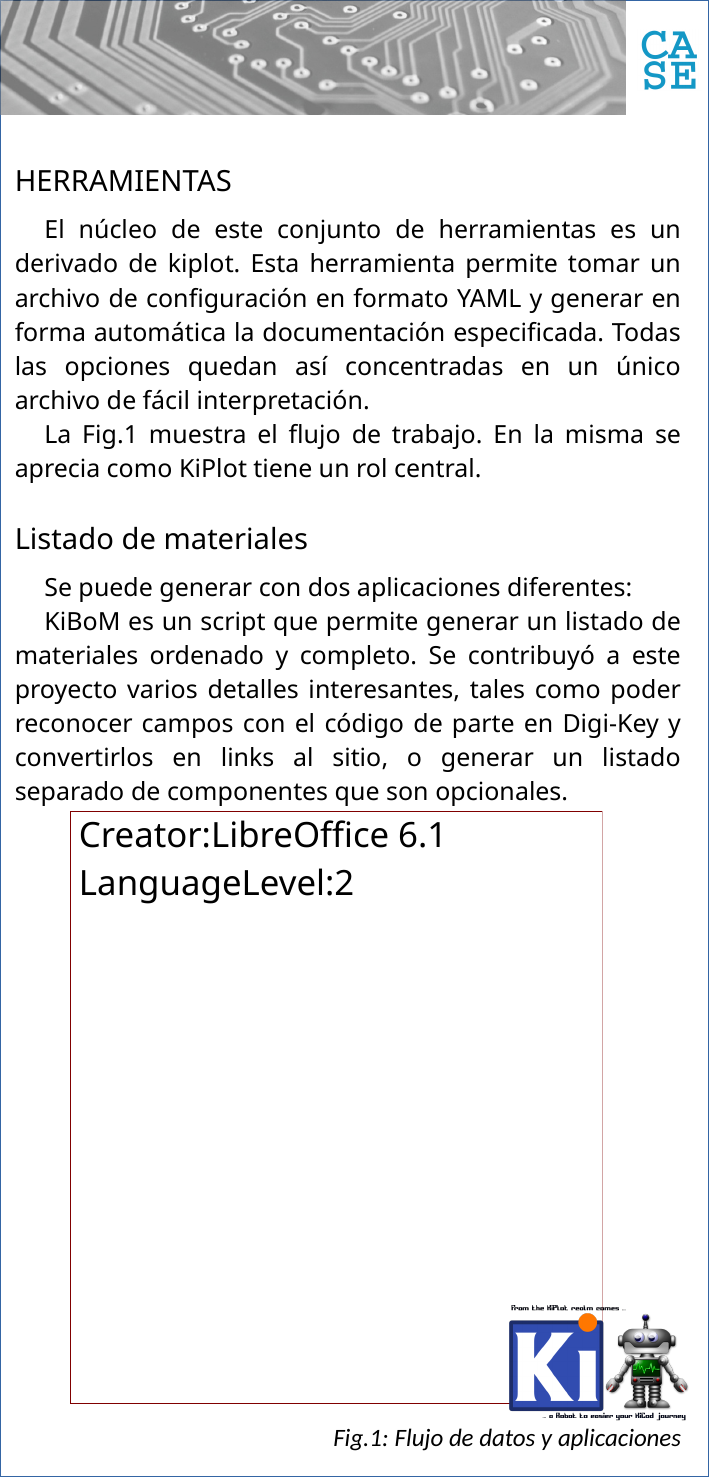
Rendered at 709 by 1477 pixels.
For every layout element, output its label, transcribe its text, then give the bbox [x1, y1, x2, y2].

picture [67, 808, 689, 1421]
picture [637, 29, 702, 91]
text_box Fig.1: Flujo de datos y aplicaciones [11, 1420, 697, 1465]
text_box HERRAMIENTAS El núcleo de este conjunto de herramientas es un derivado de kiplot. Esta herramienta permite tomar un archivo de configuración en formato YAML y generar en forma automática la documentación especificada. Todas las opciones quedan así concentradas en un único archivo de fácil interpretación. La Fig.1 muestra el flujo de trabajo. En la misma se aprecia como KiPlot tiene un rol central. Listado de materiales Se puede generar con dos aplicaciones diferentes: KiBoM es un script que permite generar un listado de materiales ordenado y completo. Se contribuyó a este proyecto varios detalles interesantes, tales como poder reconocer campos con el código de parte en Digi-Key y convertirlos en links al sitio, o generar un listado separado de componentes que son opcionales. [0, 153, 697, 817]
picture [0, 0, 626, 115]
